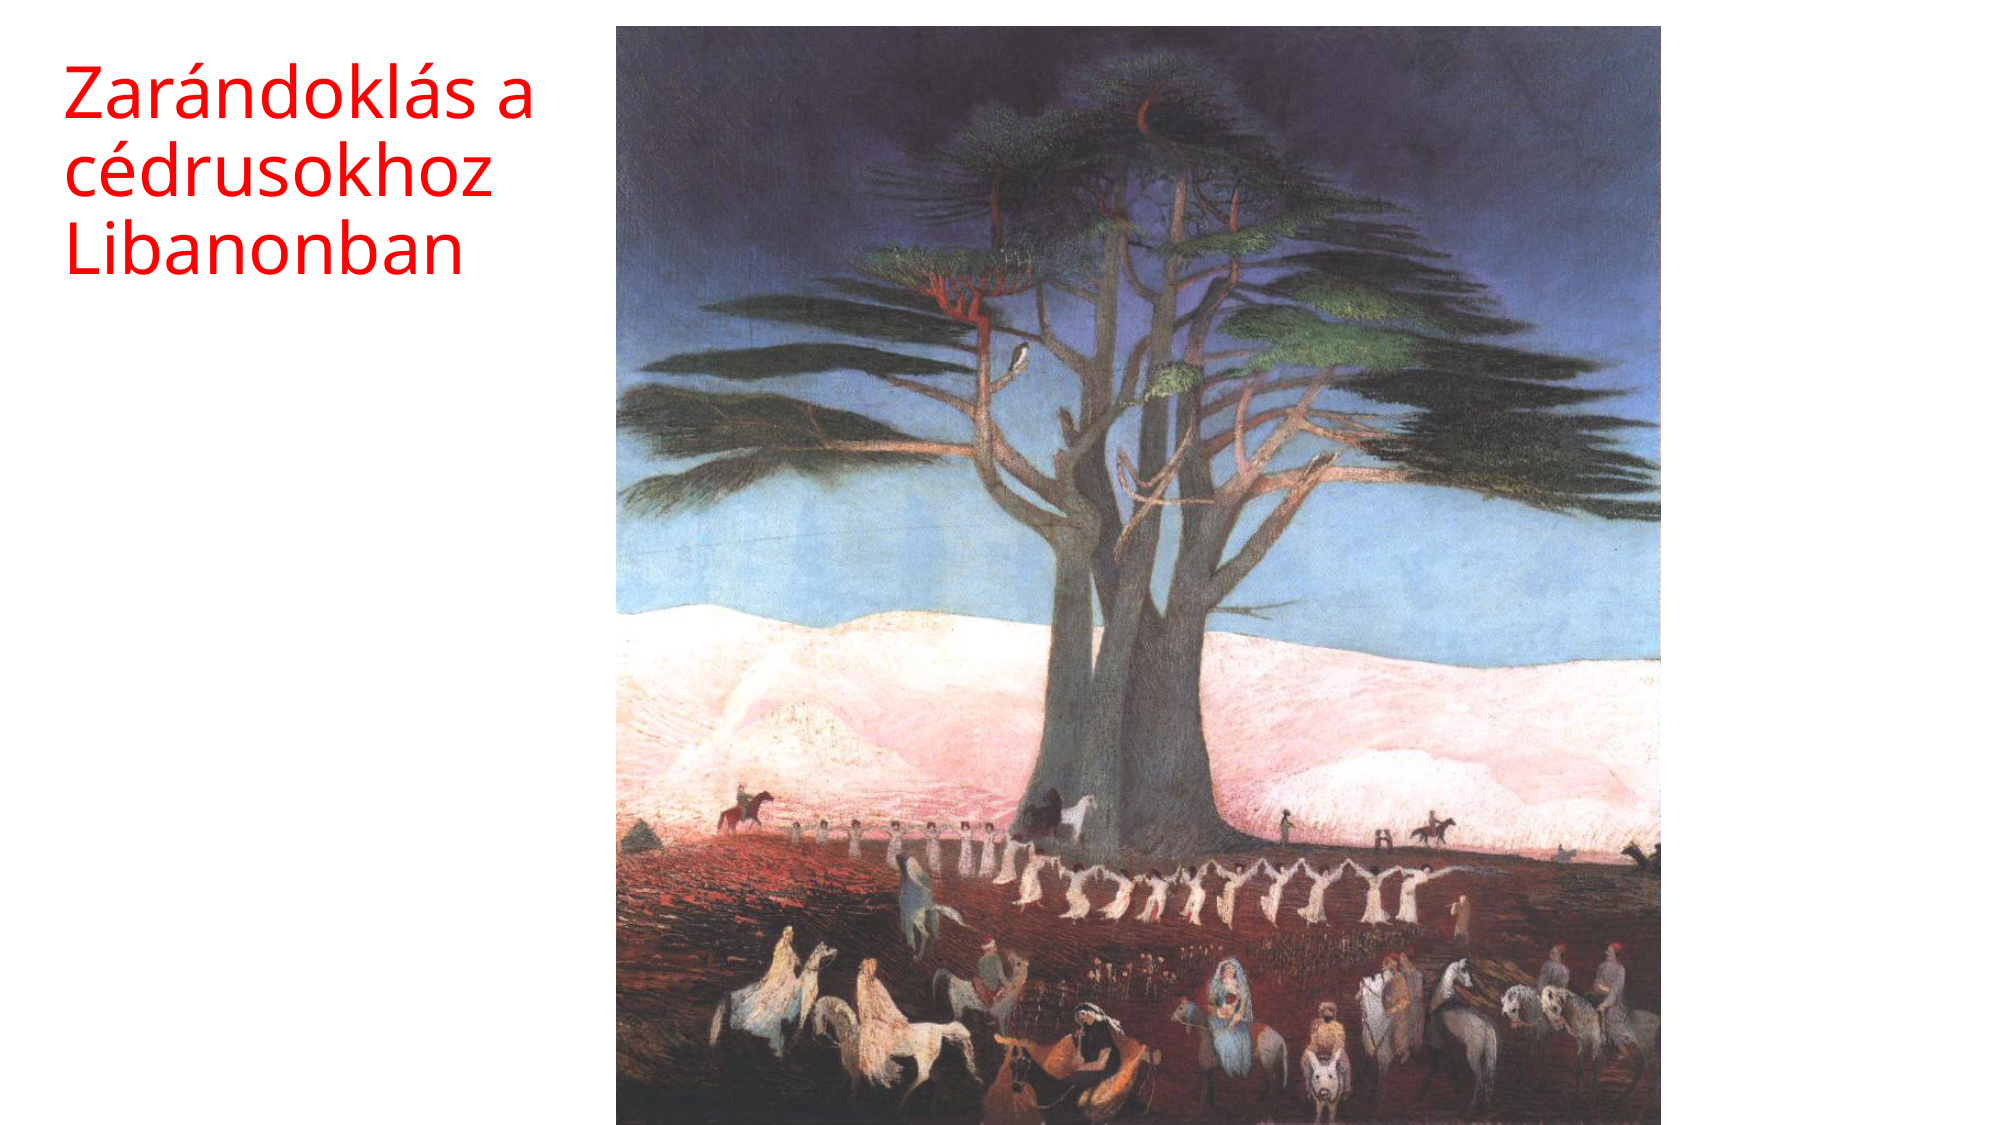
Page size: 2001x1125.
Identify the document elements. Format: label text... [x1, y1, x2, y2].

picture [616, 26, 1661, 1125]
title Zarándoklás a cédrusokhoz Libanonban [48, 38, 576, 309]
